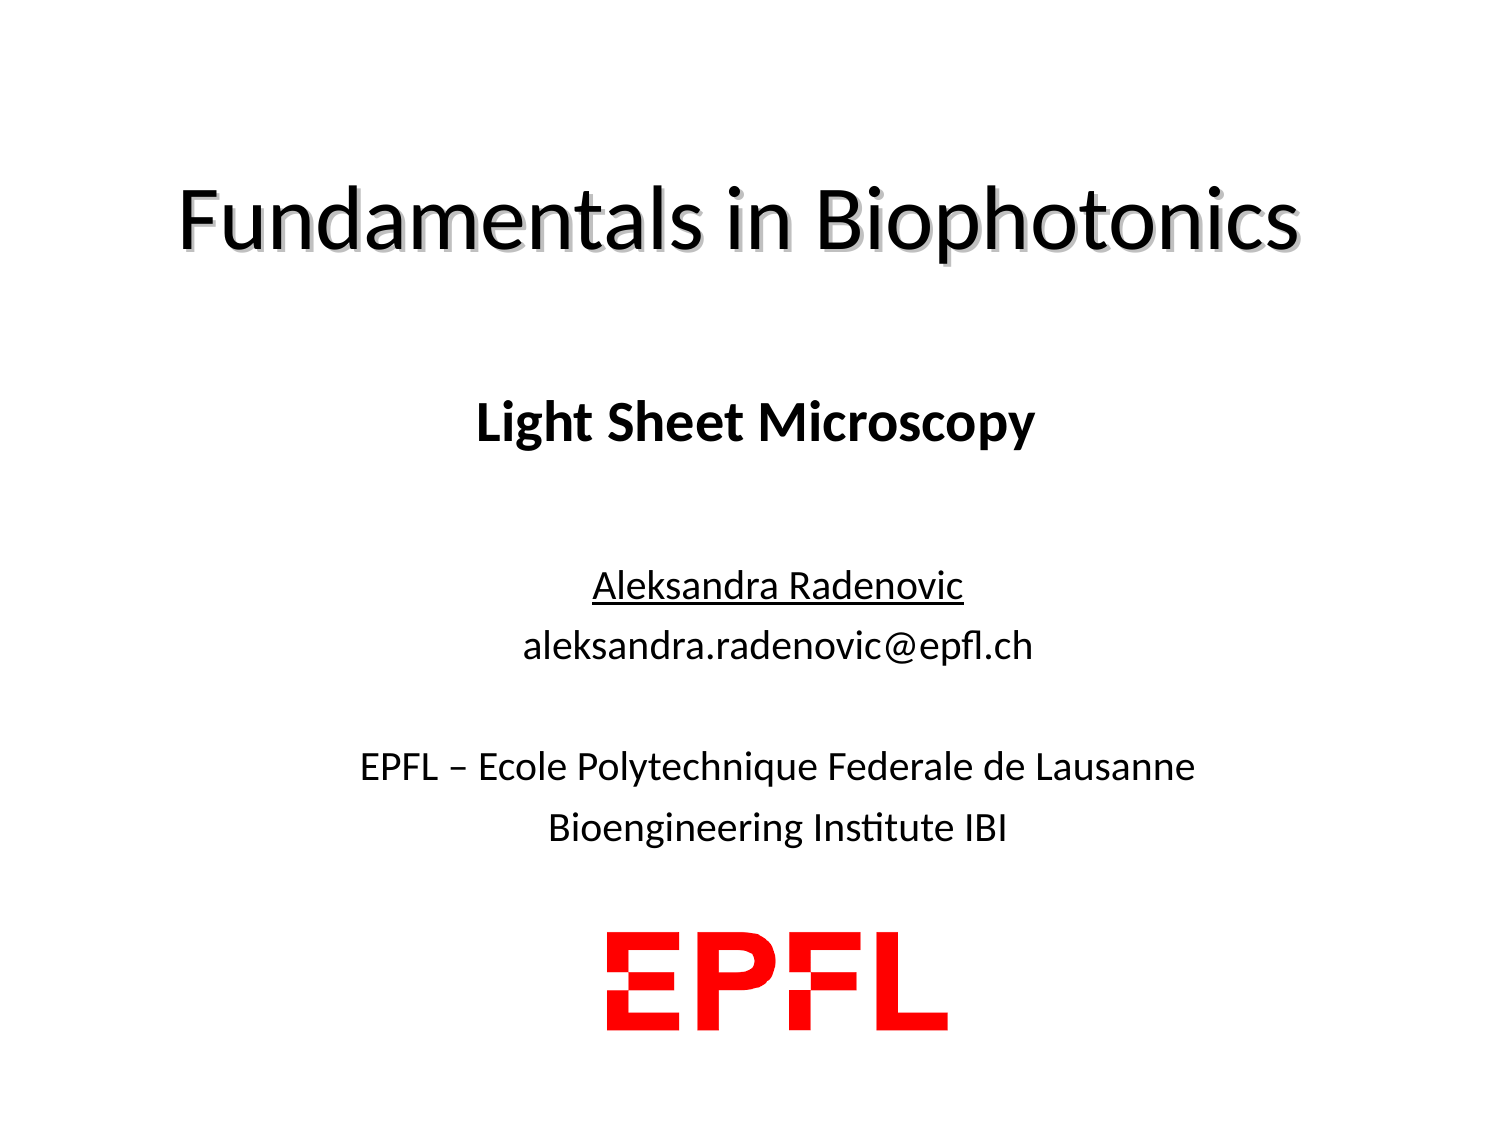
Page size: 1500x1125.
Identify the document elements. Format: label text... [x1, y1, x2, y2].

subtitle Light Sheet Microscopy [112, 321, 1401, 516]
list Aleksandra Radenovic aleksandra.radenovic@epfl.ch EPFL – Ecole Polytechnique Federale de Lausanne Bioengineering Institute IBI [225, 549, 1276, 925]
title Fundamentals in Biophotonics [0, 149, 1500, 276]
picture [600, 927, 952, 1035]
